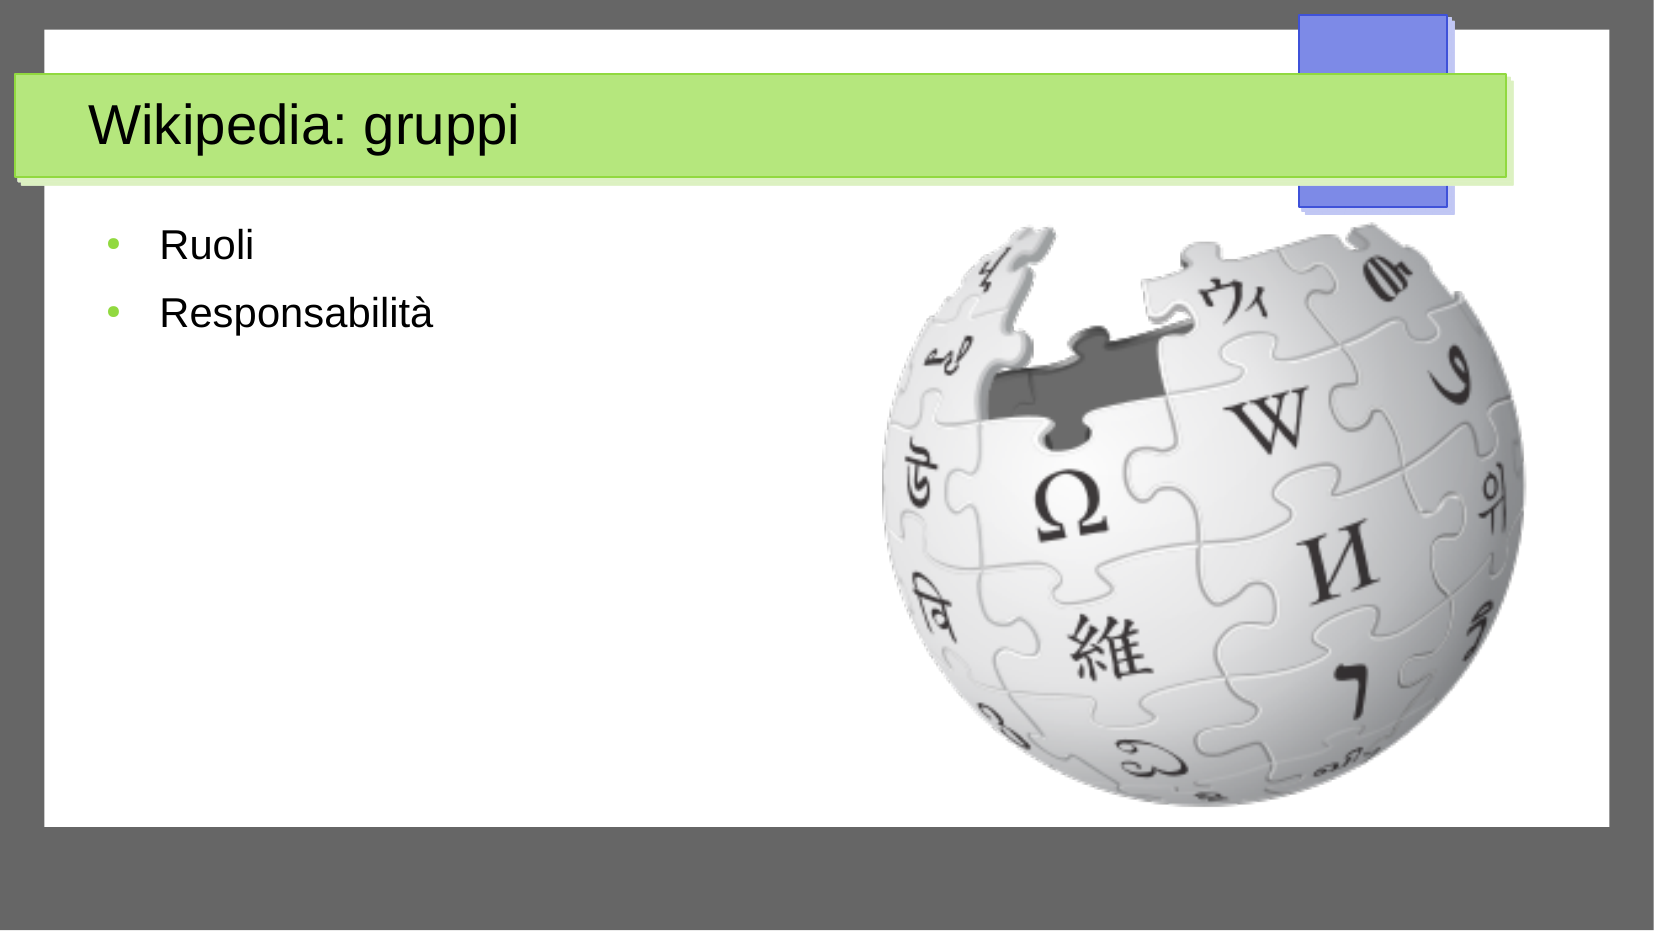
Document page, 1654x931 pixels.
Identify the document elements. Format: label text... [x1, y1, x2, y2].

title Wikipedia: gruppi [88, 73, 1506, 178]
list Ruoli Responsabilità [88, 221, 809, 813]
picture [881, 221, 1529, 813]
